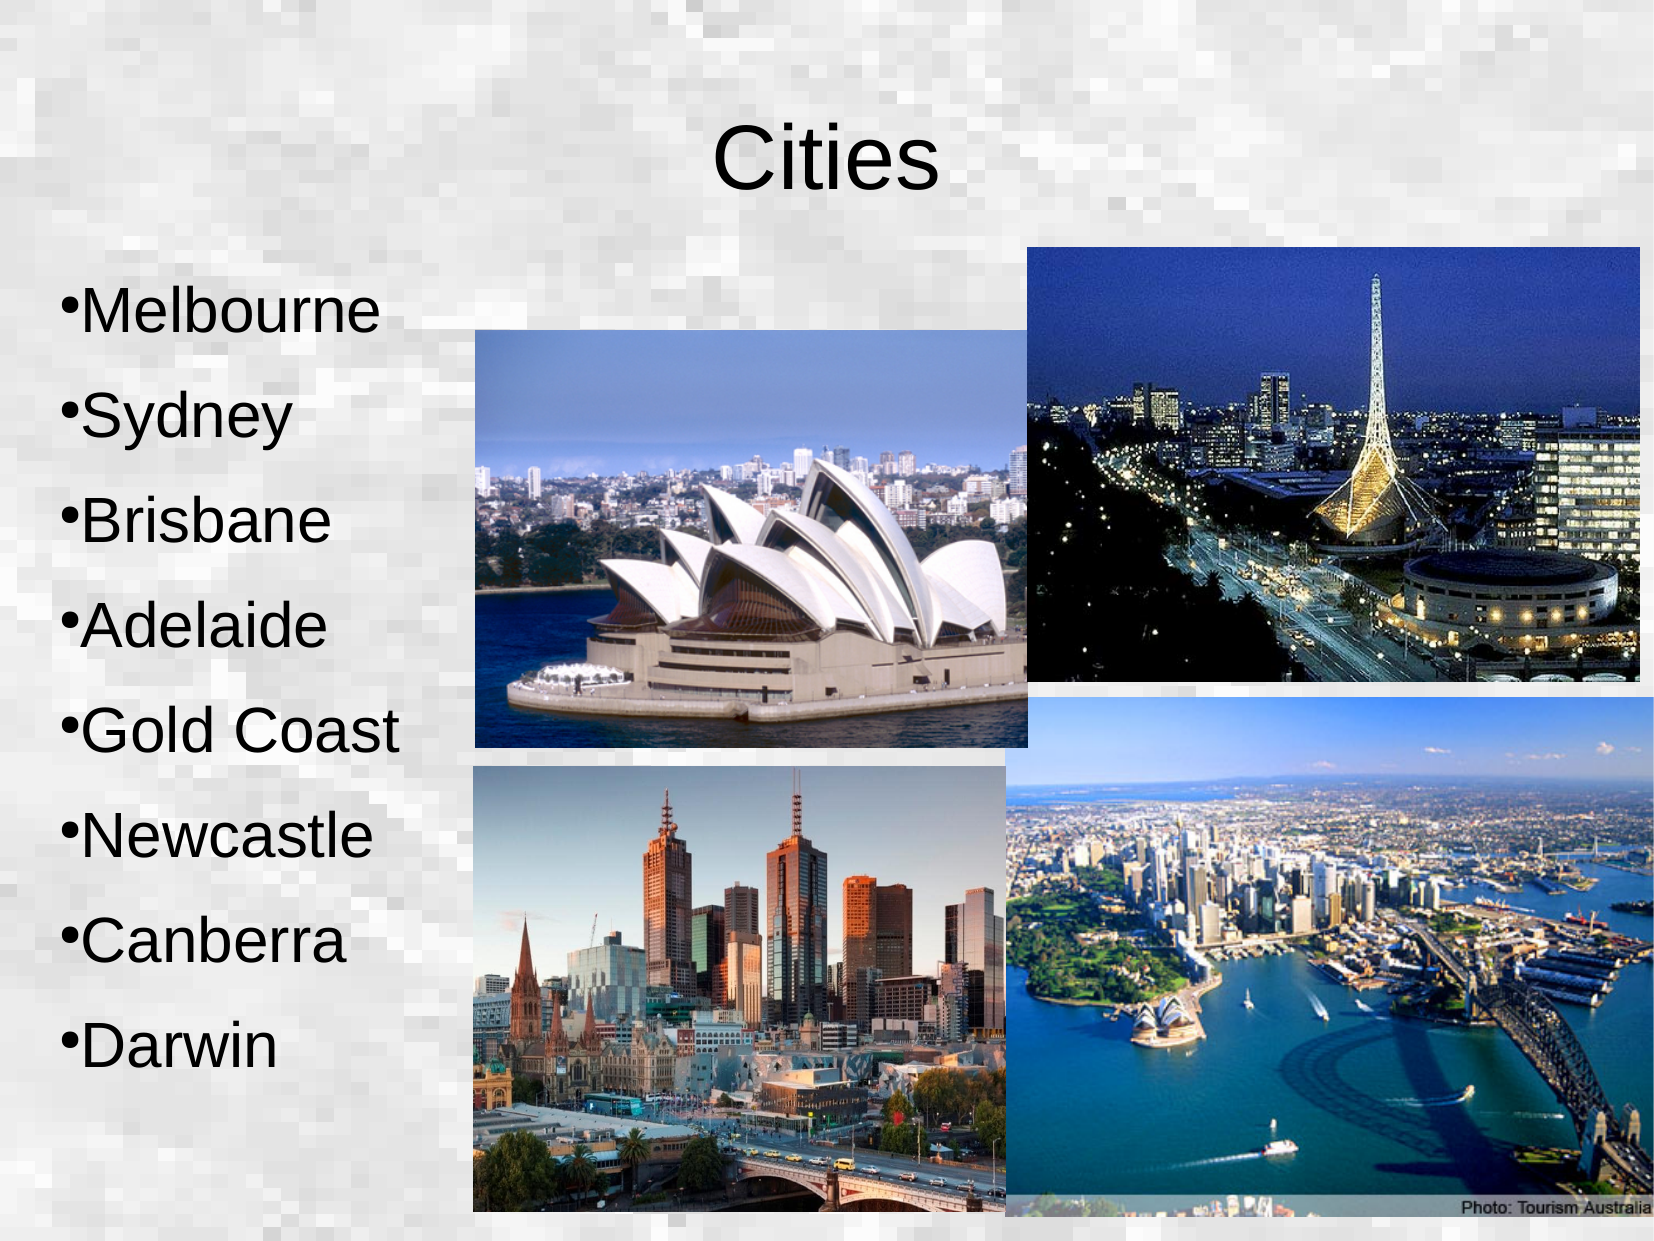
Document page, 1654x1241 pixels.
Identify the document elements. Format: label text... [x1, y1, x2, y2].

title Cities [82, 49, 1571, 257]
list Melbourne Sydney Brisbane Adelaide Gold Coast Newcastle Canberra Darwin [59, 268, 532, 1087]
picture [473, 248, 1654, 1217]
